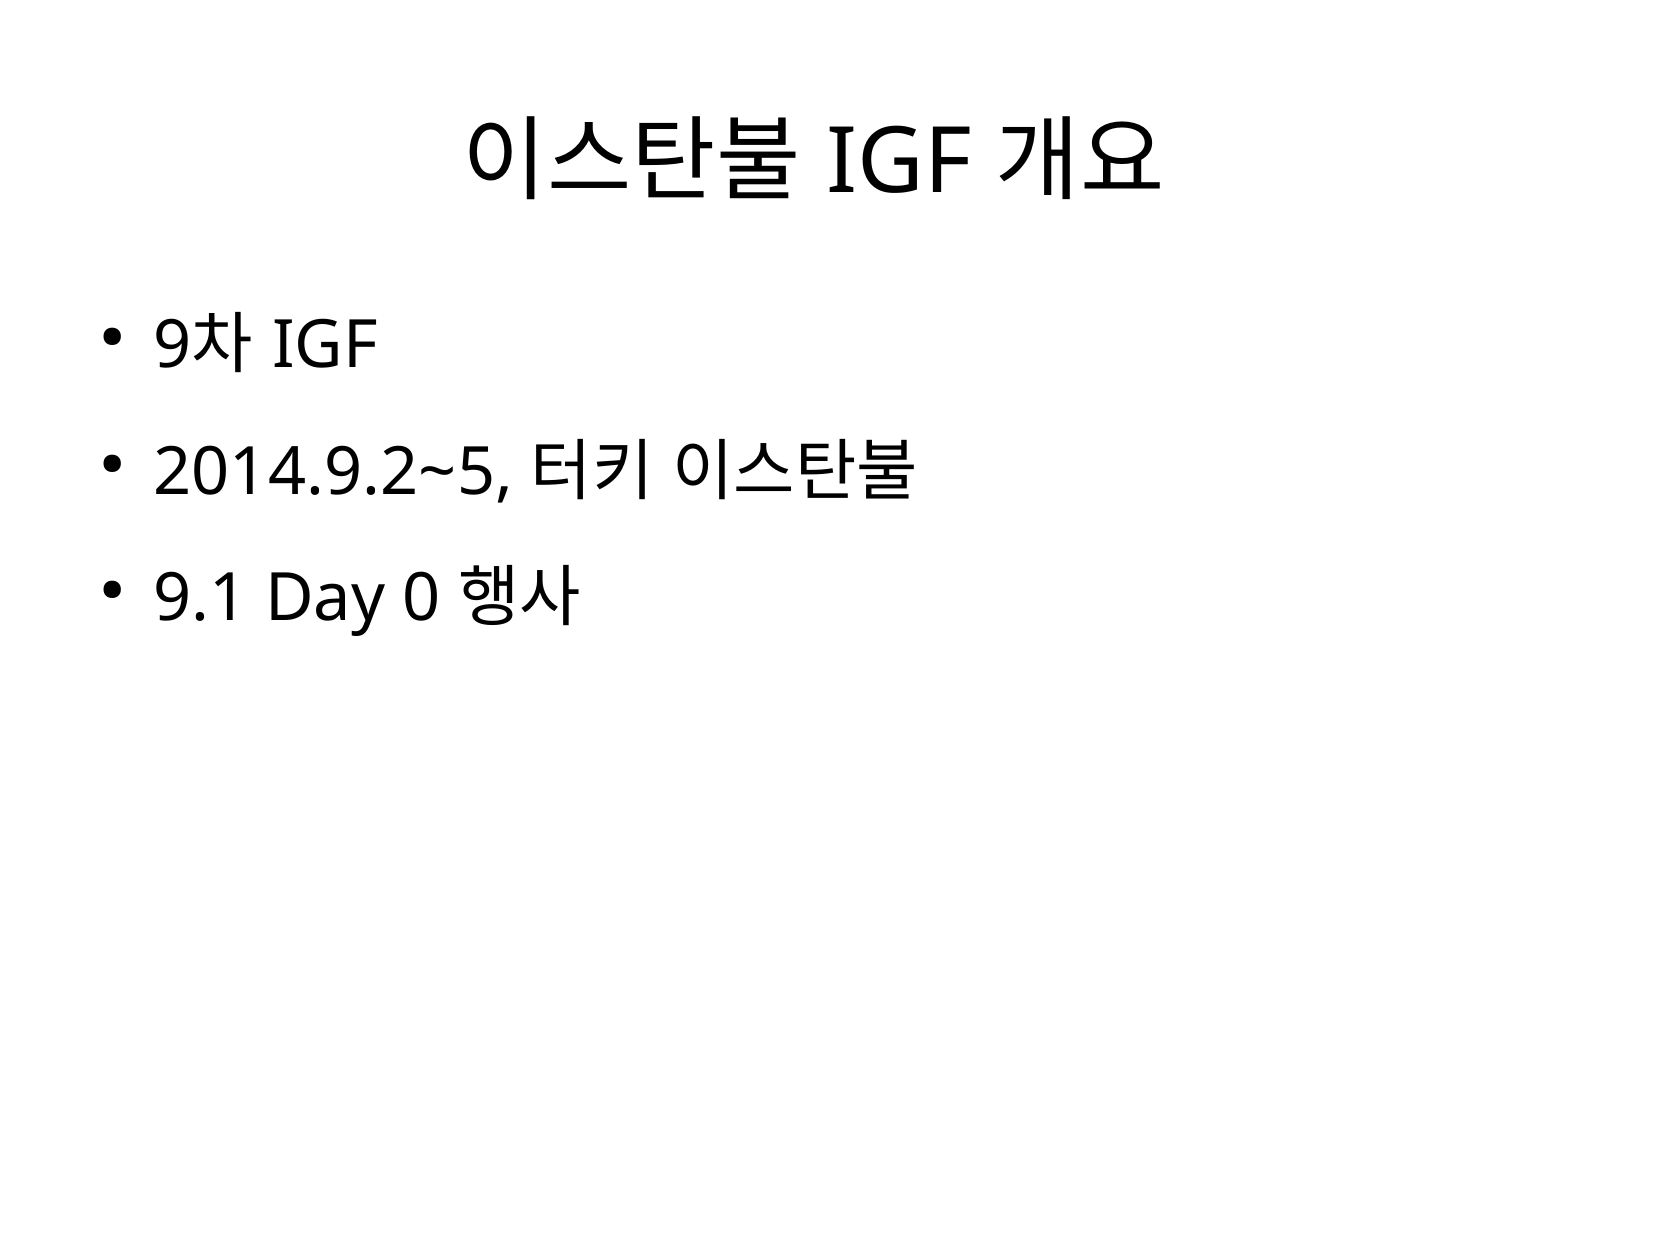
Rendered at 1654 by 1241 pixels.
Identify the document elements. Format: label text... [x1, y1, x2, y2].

title 이스탄불 IGF 개요 [82, 49, 1571, 257]
list 9차 IGF 2014.9.2~5, 터키 이스탄불 9.1 Day 0 행사 [82, 290, 1571, 1010]
